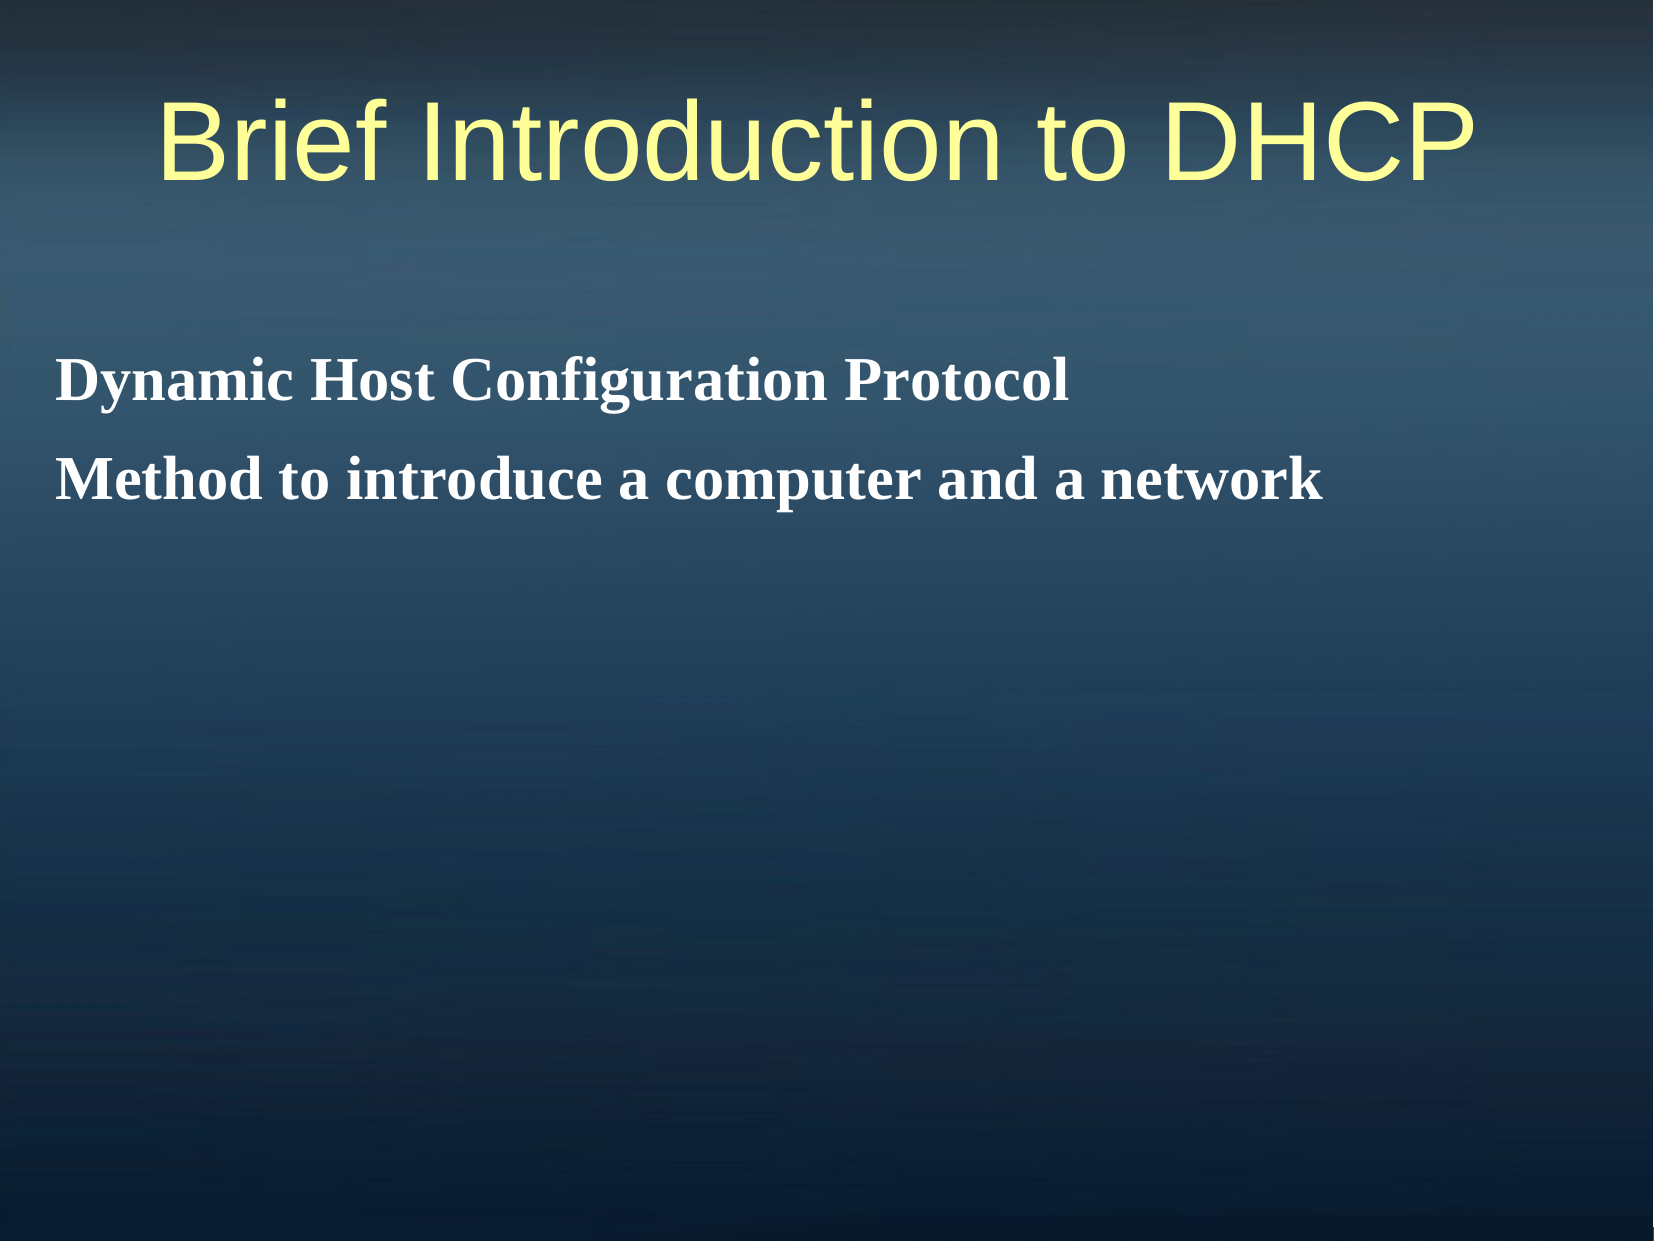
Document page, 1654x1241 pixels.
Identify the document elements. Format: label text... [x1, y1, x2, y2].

list Dynamic Host Configuration Protocol Method to introduce a computer and a network [37, 344, 1653, 1127]
title Brief Introduction to DHCP [112, 37, 1525, 245]
picture [0, 0, 1653, 1241]
